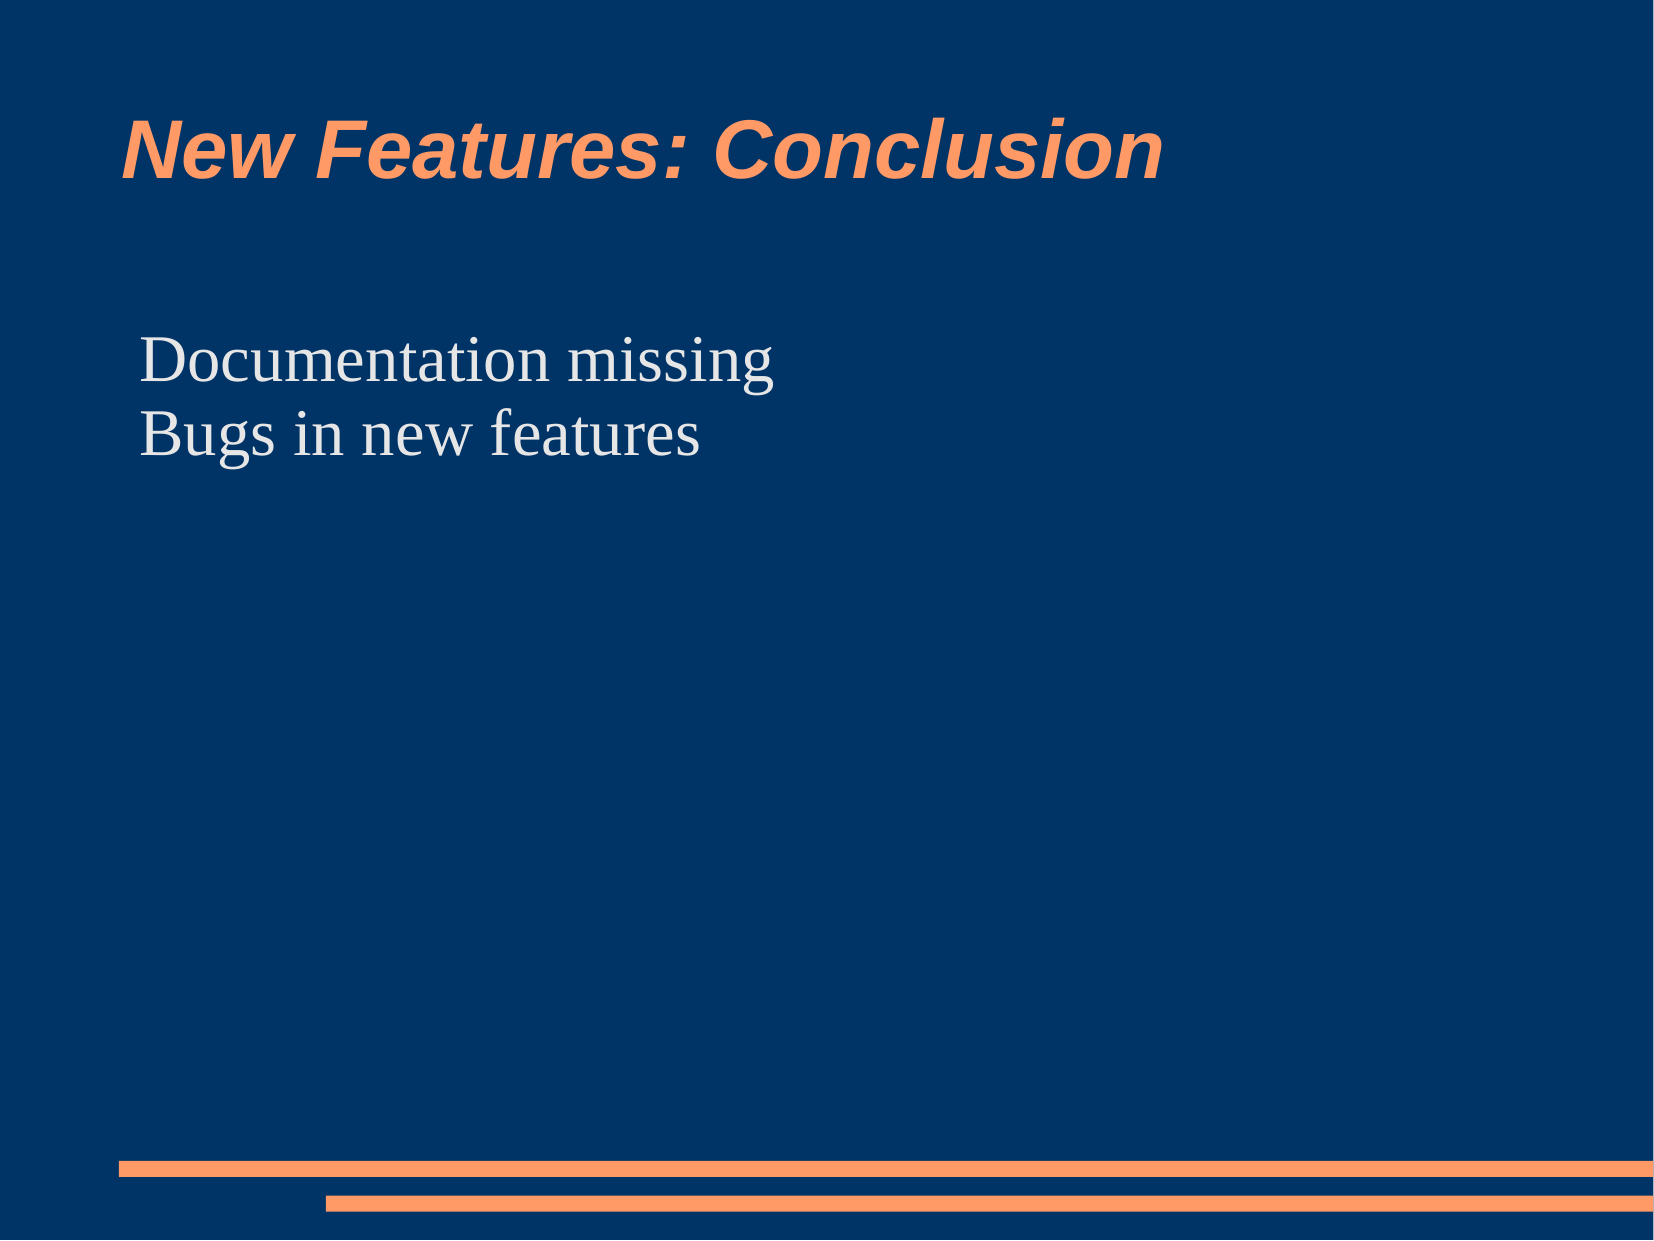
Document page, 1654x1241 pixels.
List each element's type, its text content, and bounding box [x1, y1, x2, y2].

list Documentation missing Bugs in new features [121, 322, 1561, 1118]
title New Features: Conclusion [121, 46, 1534, 254]
